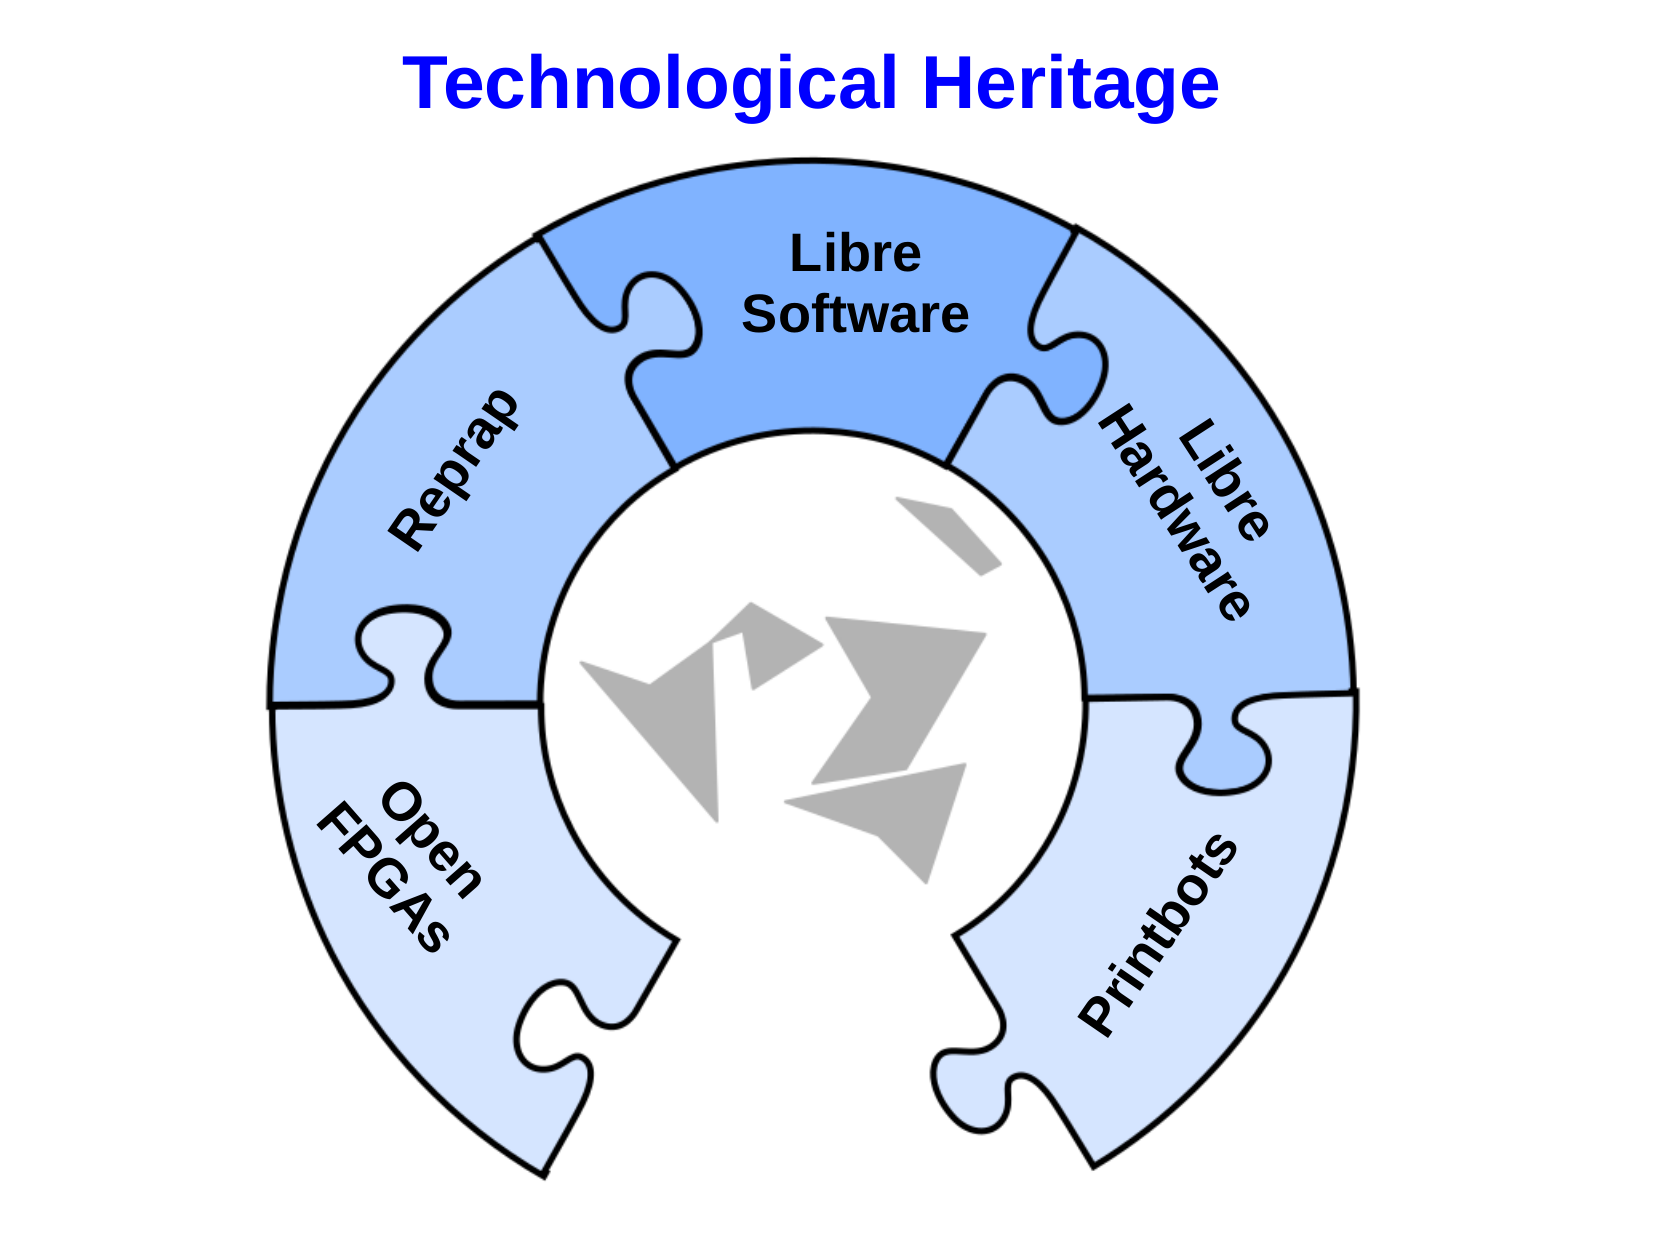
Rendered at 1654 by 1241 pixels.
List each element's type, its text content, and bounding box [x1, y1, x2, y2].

text_box Reprap [330, 311, 609, 646]
text_box Printbots [1035, 776, 1314, 1111]
text_box Libre Hardware [1019, 300, 1366, 711]
picture [255, 145, 1381, 1211]
text_box Open FPGAs [252, 690, 571, 1026]
text_box Technological Heritage [64, 30, 1561, 136]
text_box Libre Software [692, 215, 1021, 380]
